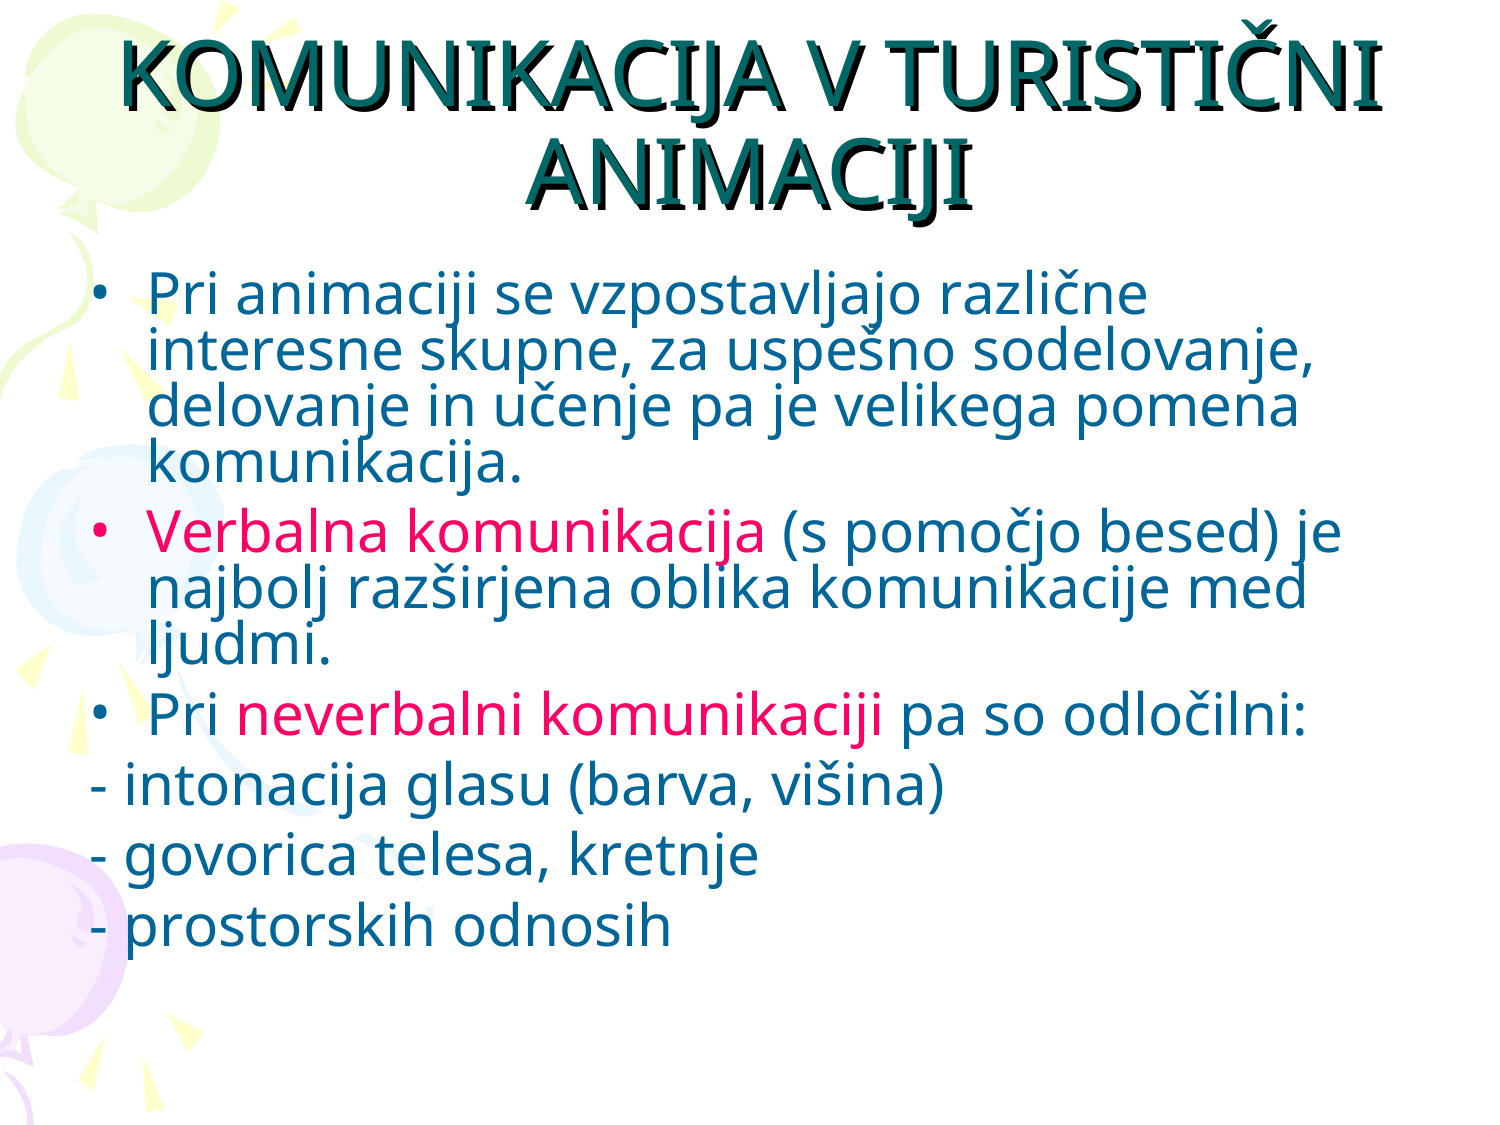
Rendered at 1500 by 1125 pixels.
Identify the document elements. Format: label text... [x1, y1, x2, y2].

title KOMUNIKACIJA V TURISTIČNI ANIMACIJI [72, 16, 1426, 233]
list Pri animaciji se vzpostavljajo različne interesne skupne, za uspešno sodelovanje, delovanje in učenje pa je velikega pomena komunikacija. Verbalna komunikacija (s pomočjo besed) je najbolj razširjena oblika komunikacije med ljudmi. Pri neverbalni komunikaciji pa so odločilni: - intonacija glasu (barva, višina) - govorica telesa, kretnje - prostorskih odnosih [75, 262, 1426, 994]
